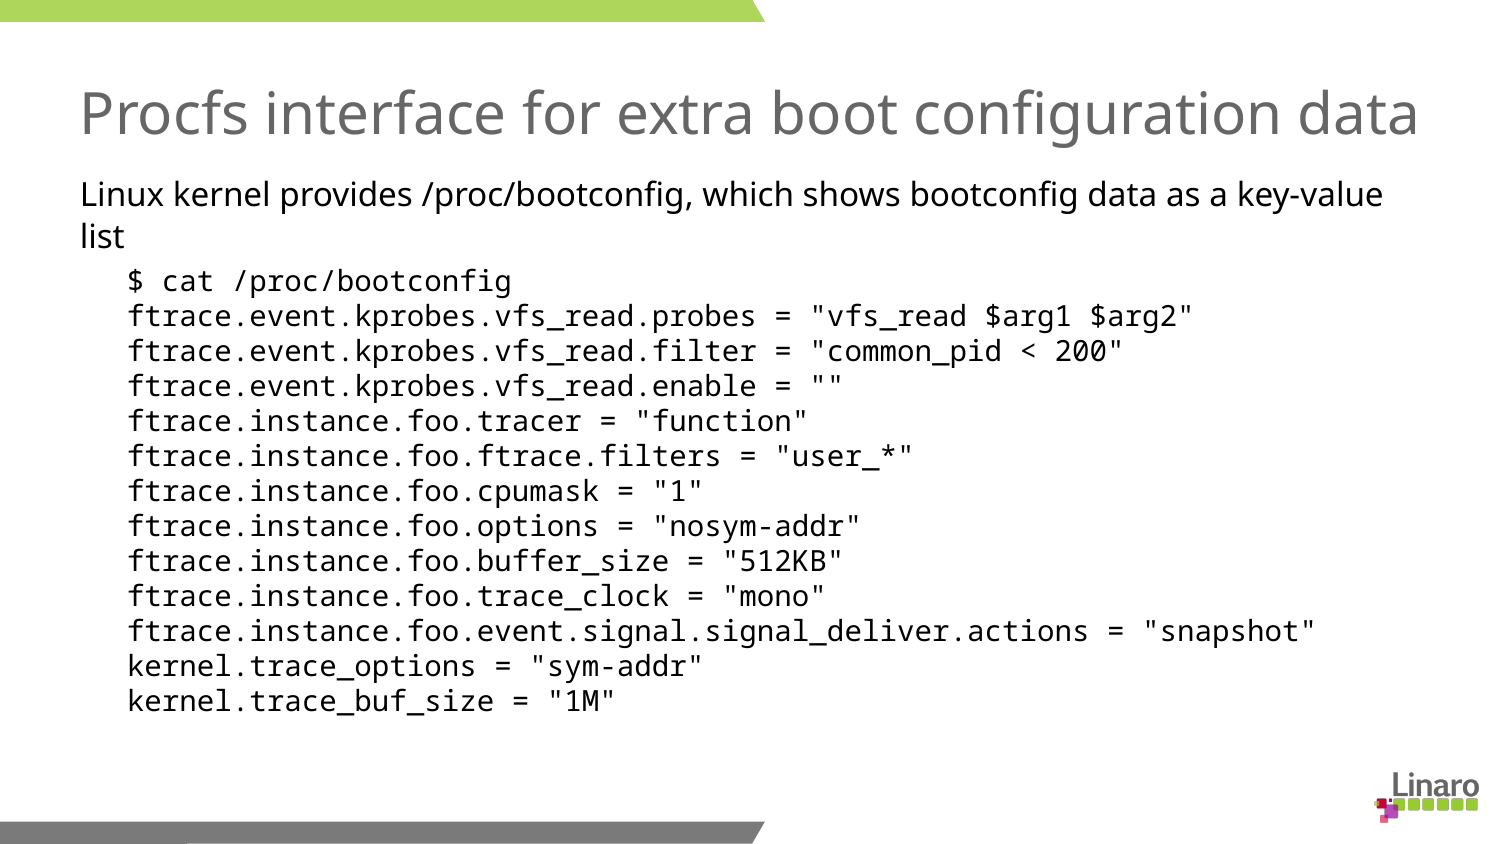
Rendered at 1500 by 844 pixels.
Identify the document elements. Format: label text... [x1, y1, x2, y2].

picture [1372, 770, 1481, 825]
list Linux kernel provides /proc/bootconfig, which shows bootconfig data as a key-value list [73, 162, 1427, 798]
text_box $ cat /proc/bootconfig ftrace.event.kprobes.vfs_read.probes = "vfs_read $arg1 $arg2" ftrace.event.kprobes.vfs_read.filter = "common_pid < 200" ftrace.event.kprobes.vfs_read.enable = "" ftrace.instance.foo.tracer = "function" ftrace.instance.foo.ftrace.filters = "user_*" ftrace.instance.foo.cpumask = "1" ftrace.instance.foo.options = "nosym-addr" ftrace.instance.foo.buffer_size = "512KB" ftrace.instance.foo.trace_clock = "mono" ftrace.instance.foo.event.signal.signal_deliver.actions = "snapshot" kernel.trace_options = "sym-addr" kernel.trace_buf_size = "1M" [111, 247, 1403, 746]
title Procfs interface for extra boot configuration data [73, 59, 1427, 162]
